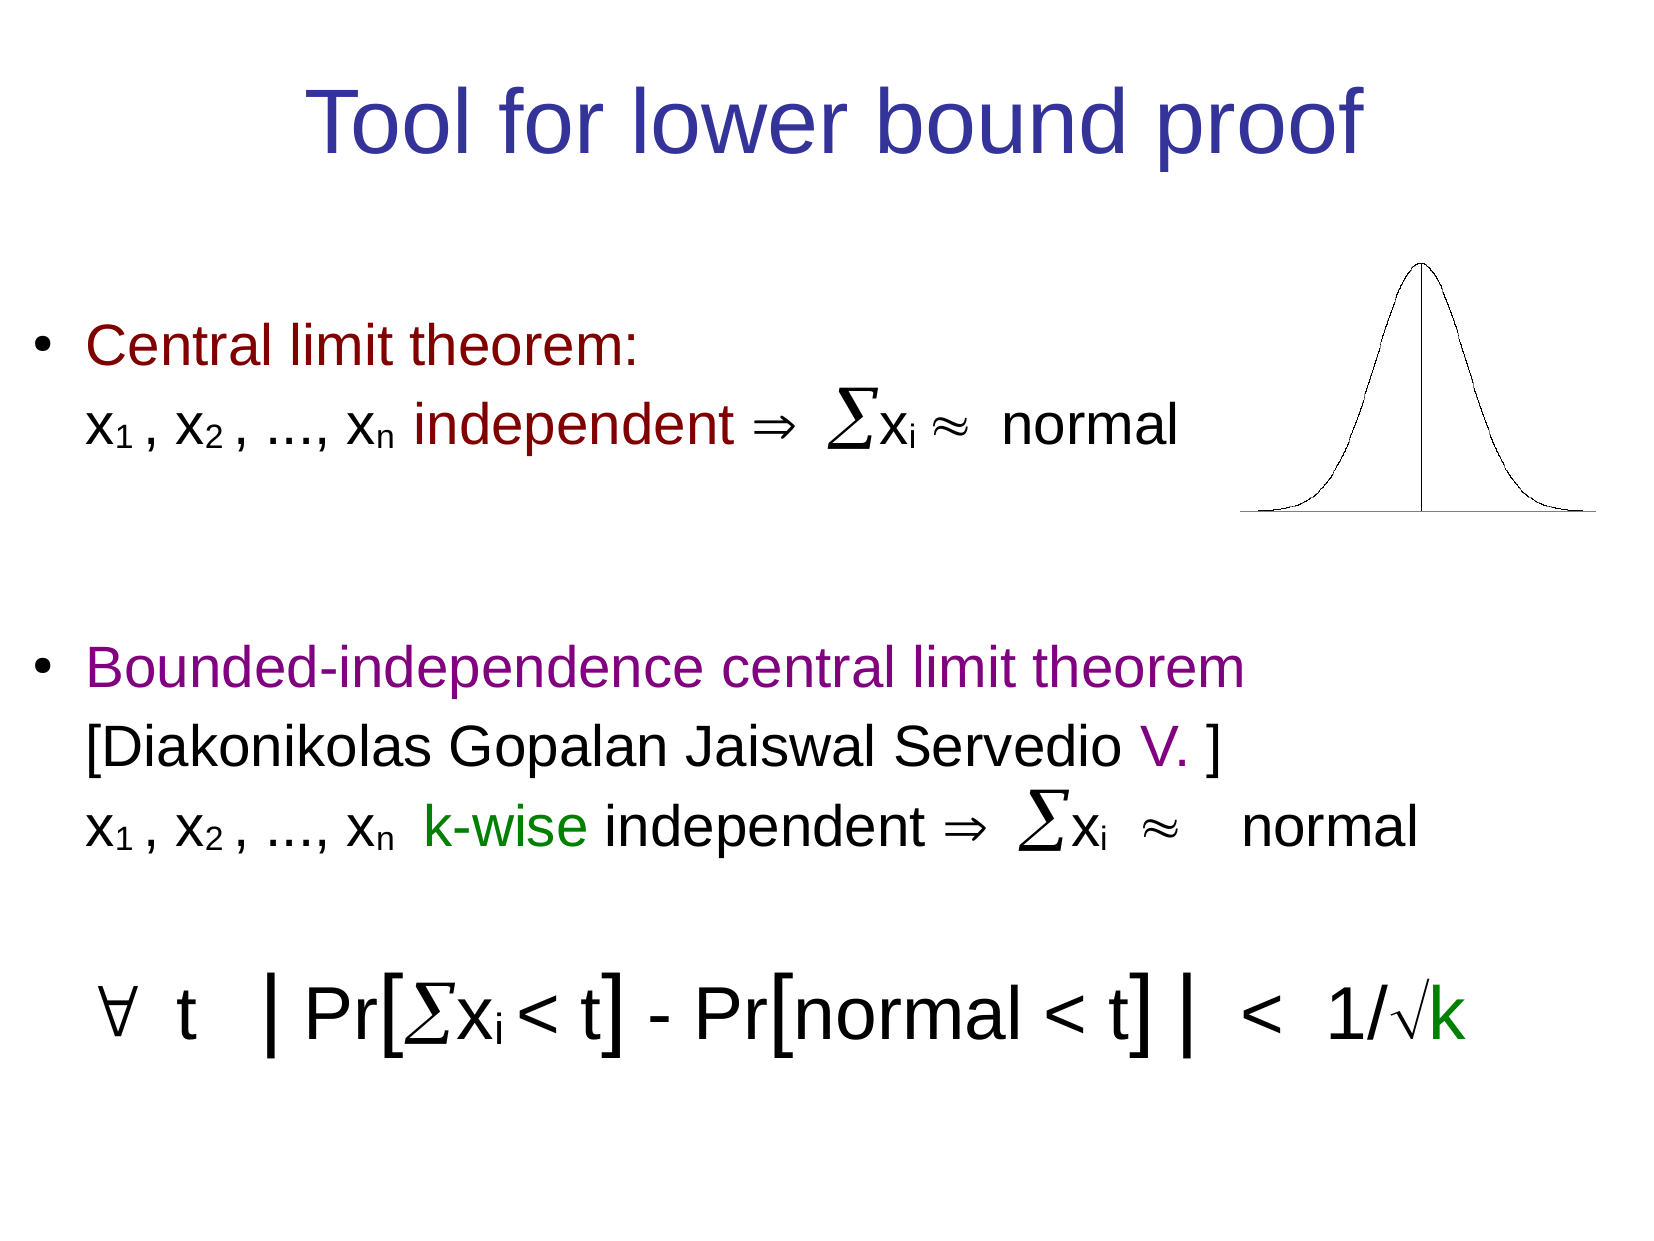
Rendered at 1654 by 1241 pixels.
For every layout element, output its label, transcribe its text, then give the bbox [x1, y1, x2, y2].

title Tool for lower bound proof [131, 18, 1538, 226]
list Central limit theorem: x1 , x2 , ..., xn independent  xi  normal Bounded-independence central limit theorem [Diakonikolas Gopalan Jaiswal Servedio V. ] x1 , x2 , ..., xn k-wise independent  xi  normal  t | Pr[xi < t] - Pr[normal < t] | < 1/k [0, 225, 1654, 1241]
picture [1237, 262, 1596, 526]
